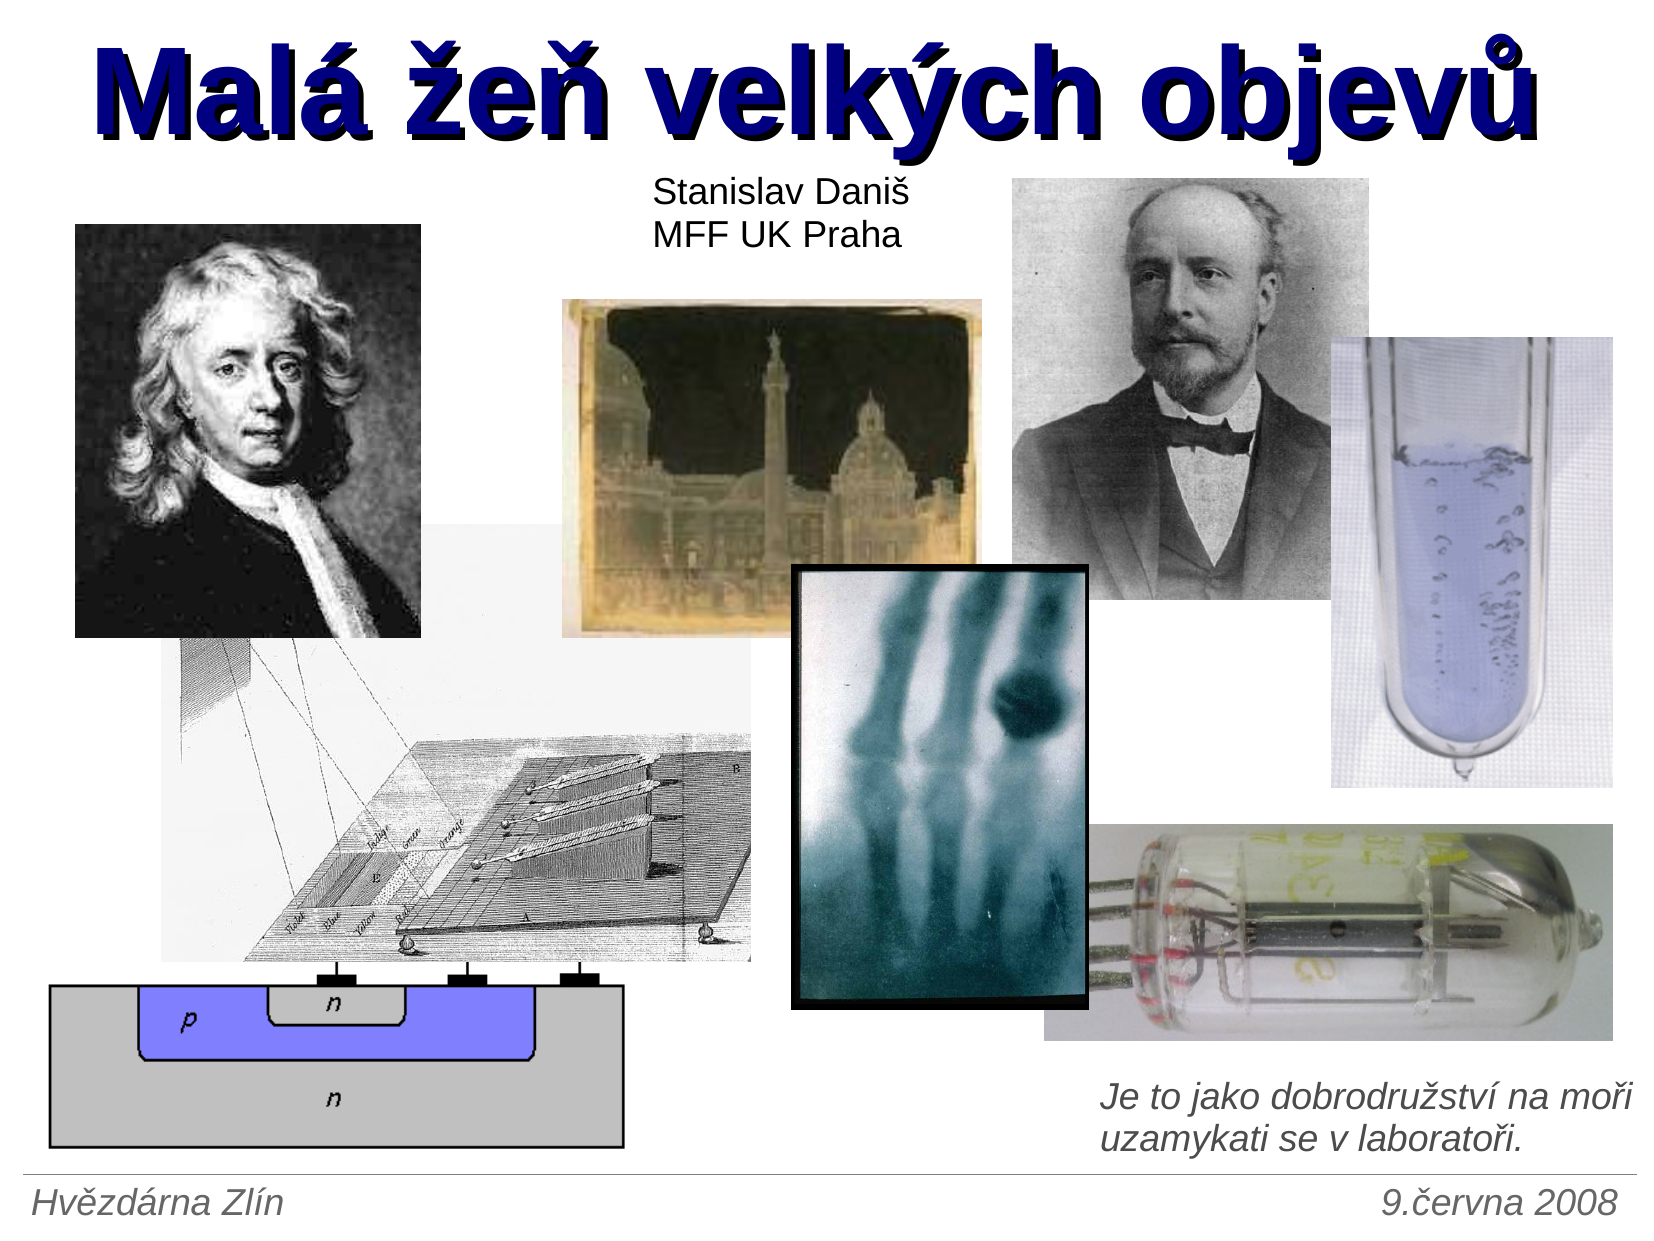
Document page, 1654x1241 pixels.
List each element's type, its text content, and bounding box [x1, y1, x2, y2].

text_box Malá žeň velkých objevů [75, 13, 1558, 169]
text_box Je to jako dobrodružství na moři uzamykati se v laboratoři. [1085, 1067, 1648, 1167]
text_box Stanislav Daniš MFF UK Praha [637, 163, 926, 263]
picture [37, 178, 1613, 1163]
text_box Hvězdárna Zlín 9.června 2008 [16, 1174, 1633, 1232]
